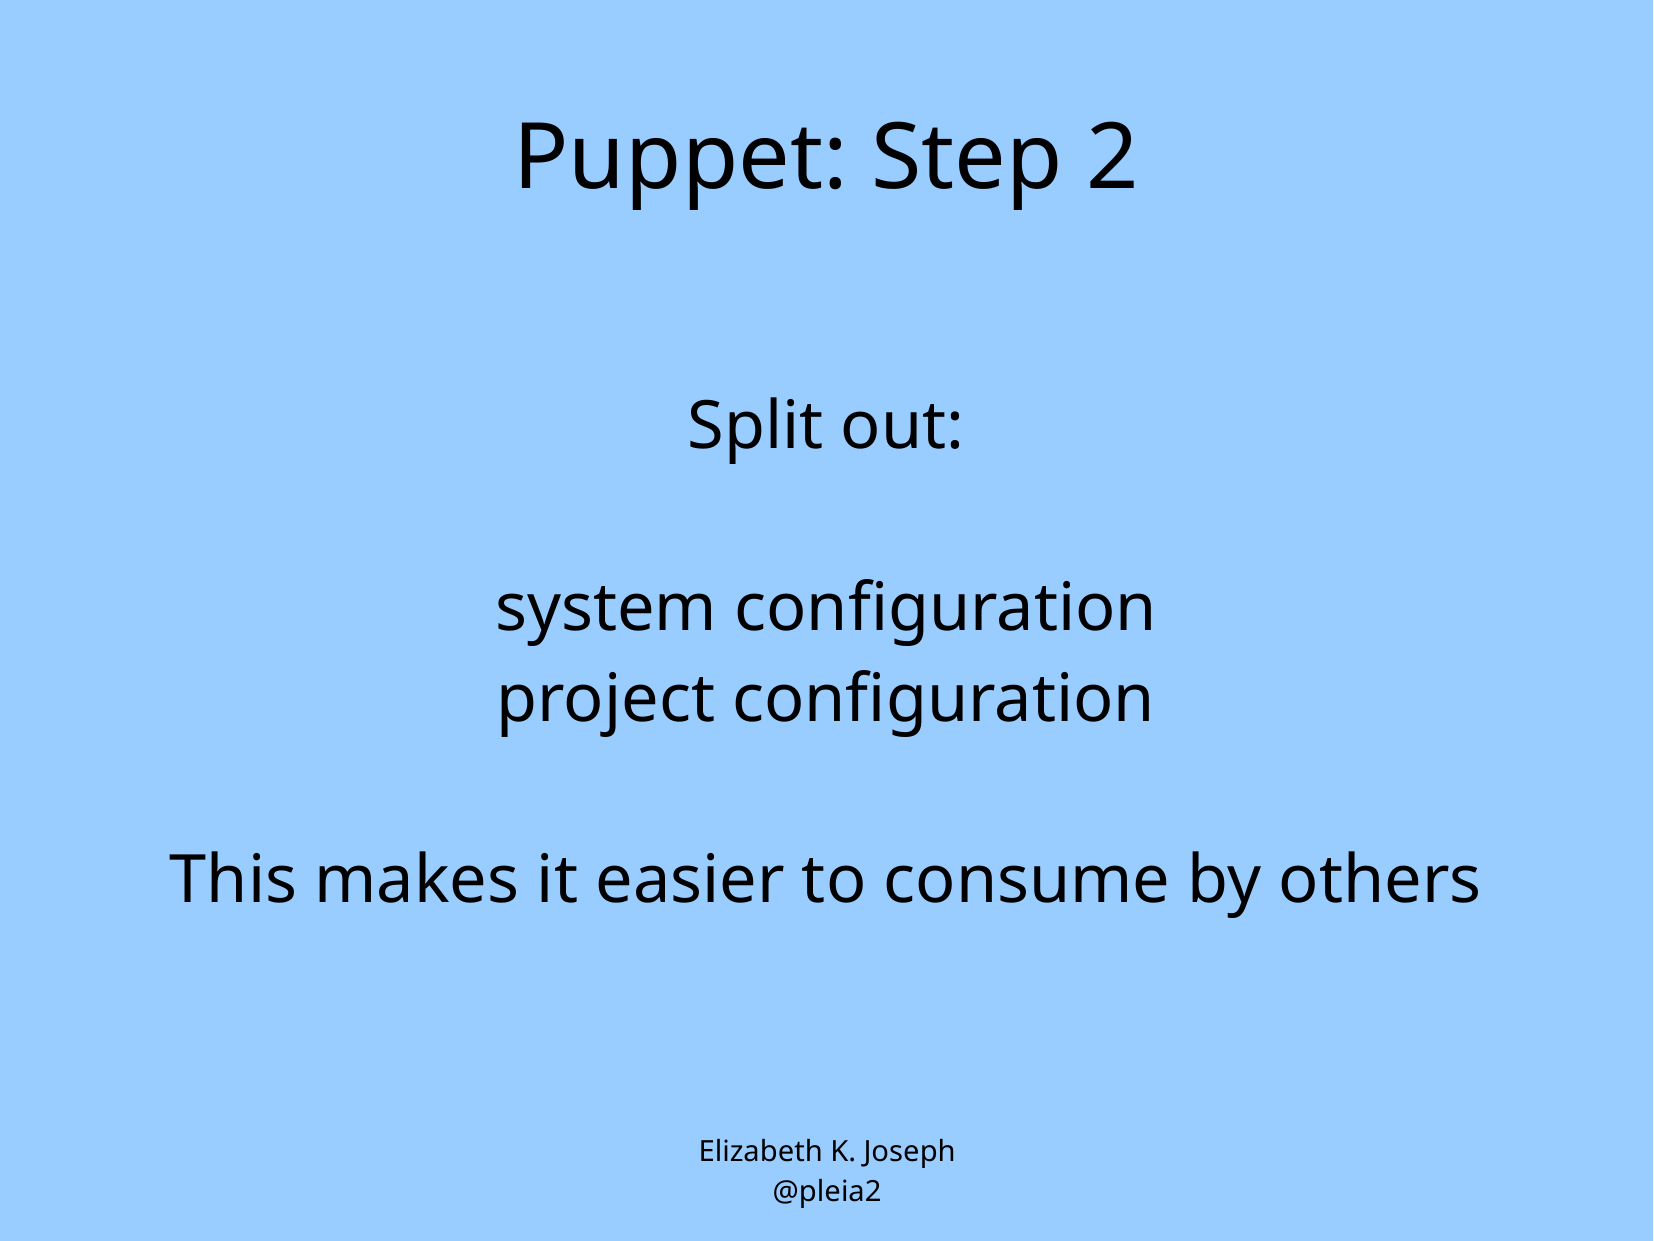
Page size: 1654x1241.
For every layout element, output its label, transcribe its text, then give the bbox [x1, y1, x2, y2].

subtitle Split out: system configuration project configuration This makes it easier to consume by others [82, 290, 1571, 1010]
title Puppet: Step 2 [82, 49, 1571, 257]
